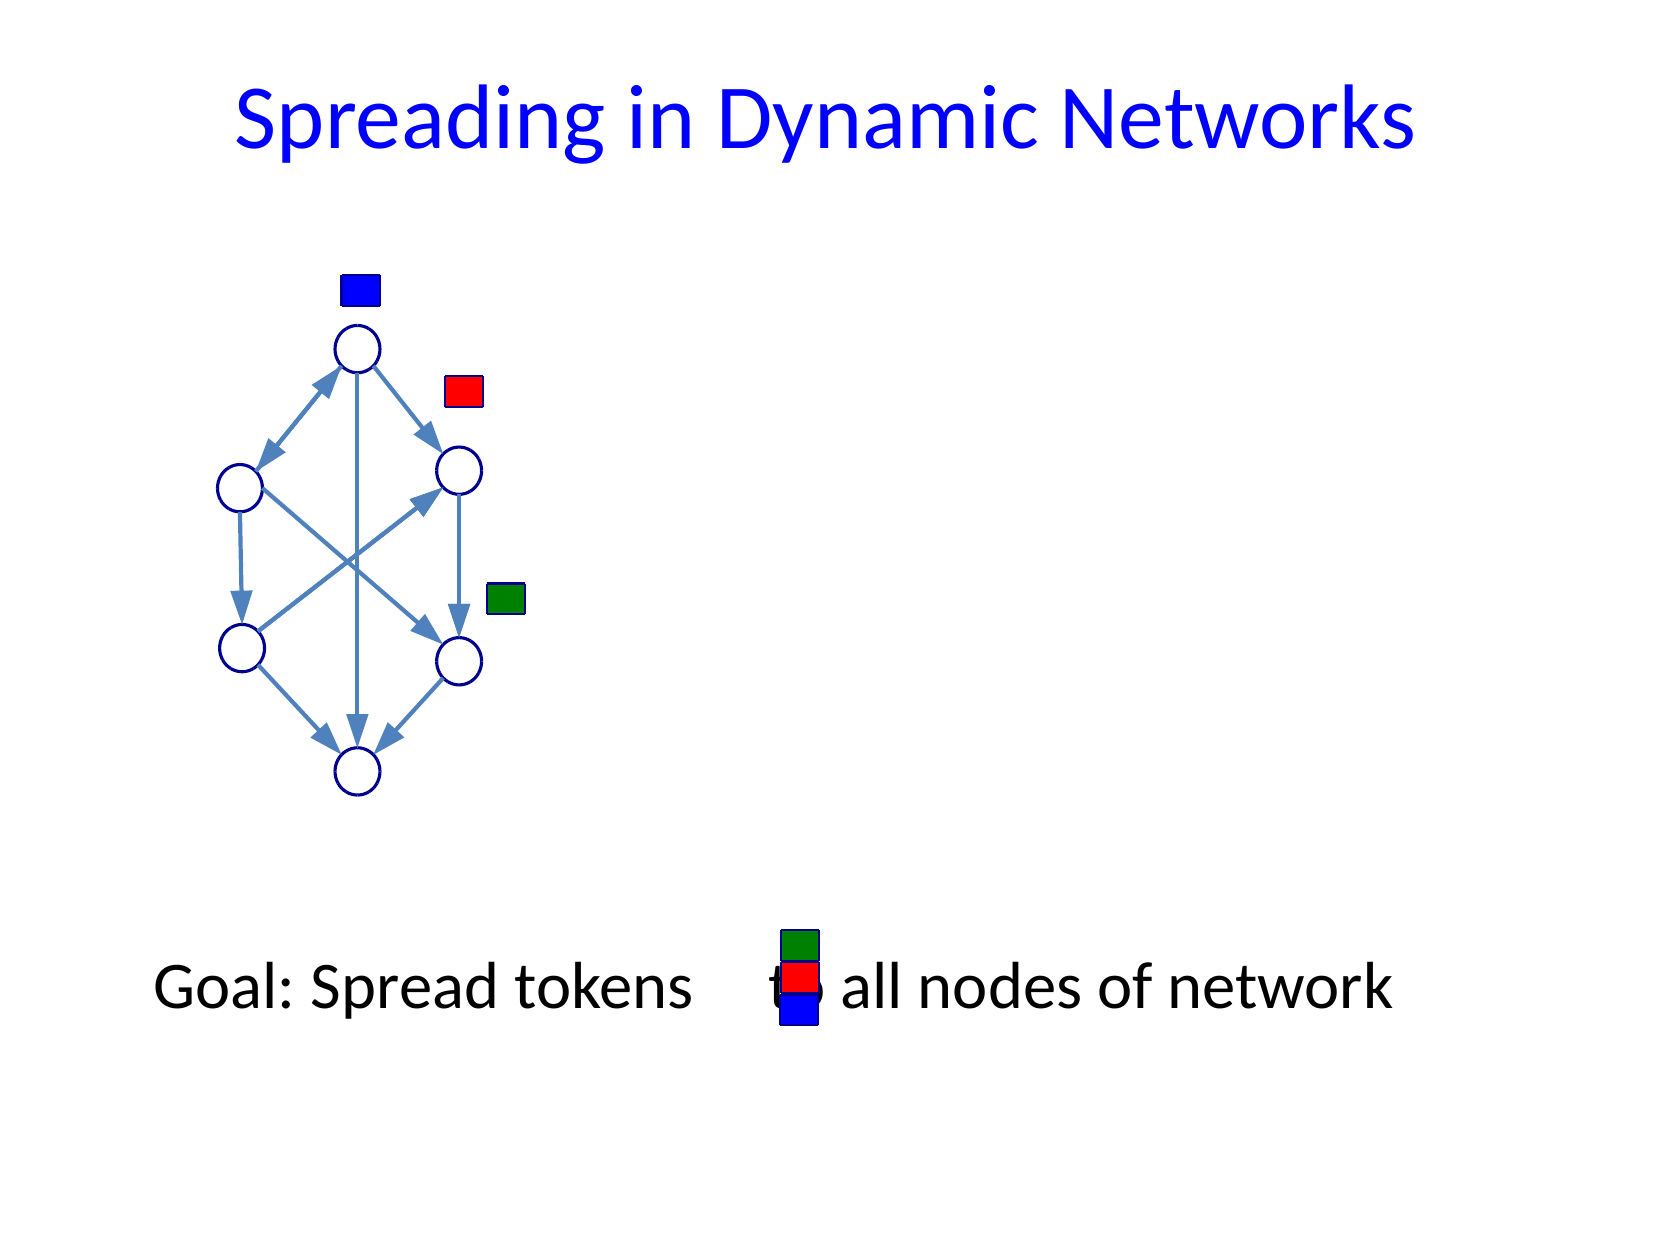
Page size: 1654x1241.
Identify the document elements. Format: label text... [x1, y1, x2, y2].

text_box [780, 930, 820, 993]
text_box [486, 583, 525, 615]
text_box [444, 376, 484, 407]
text_box [779, 994, 819, 1026]
title Spreading in Dynamic Networks [82, 49, 1571, 257]
list Goal: Spread tokens to all nodes of network [82, 825, 1561, 1201]
text_box [341, 275, 380, 306]
